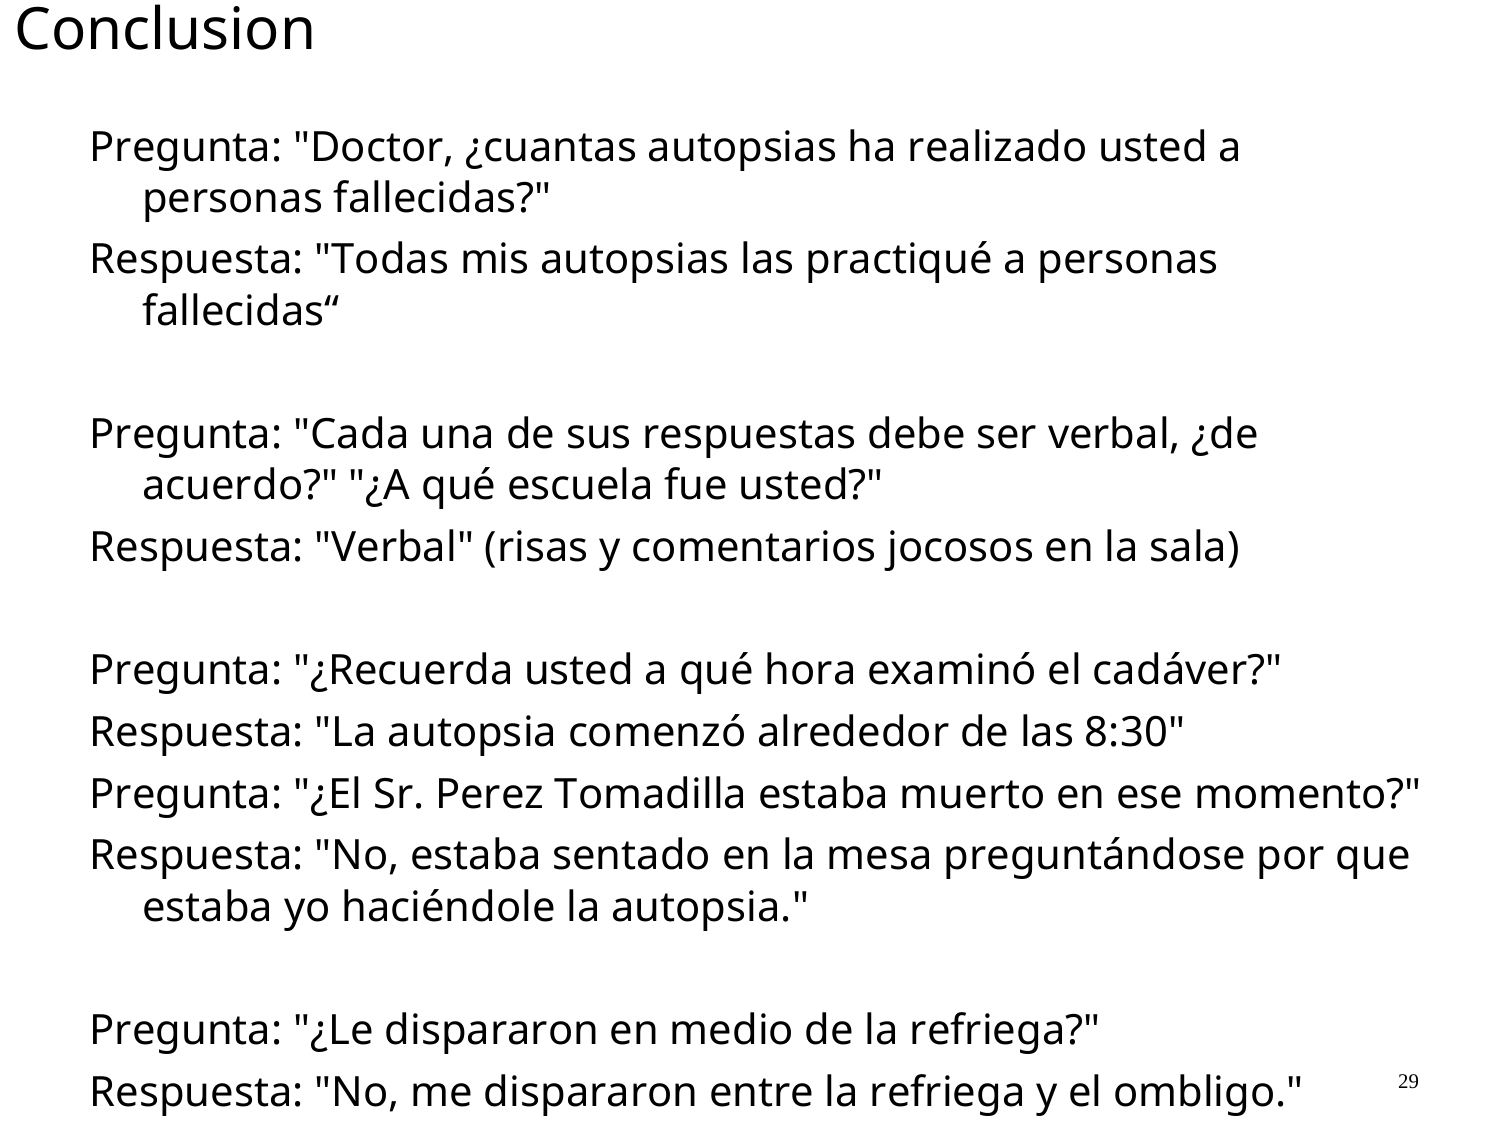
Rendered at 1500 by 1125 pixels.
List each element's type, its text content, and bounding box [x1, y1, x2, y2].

list Pregunta: "Doctor, ¿cuantas autopsias ha realizado usted a personas fallecidas?" Respuesta: "Todas mis autopsias las practiqué a personas fallecidas“ Pregunta: "Cada una de sus respuestas debe ser verbal, ¿de acuerdo?" "¿A qué escuela fue usted?" Respuesta: "Verbal" (risas y comentarios jocosos en la sala) Pregunta: "¿Recuerda usted a qué hora examinó el cadáver?" Respuesta: "La autopsia comenzó alrededor de las 8:30" Pregunta: "¿El Sr. Perez Tomadilla estaba muerto en ese momento?" Respuesta: "No, estaba sentado en la mesa preguntándose por que estaba yo haciéndole la autopsia." Pregunta: "¿Le dispararon en medio de la refriega?" Respuesta: "No, me dispararon entre la refriega y el ombligo." [75, 112, 1438, 1076]
title Conclusion [0, 0, 1500, 70]
